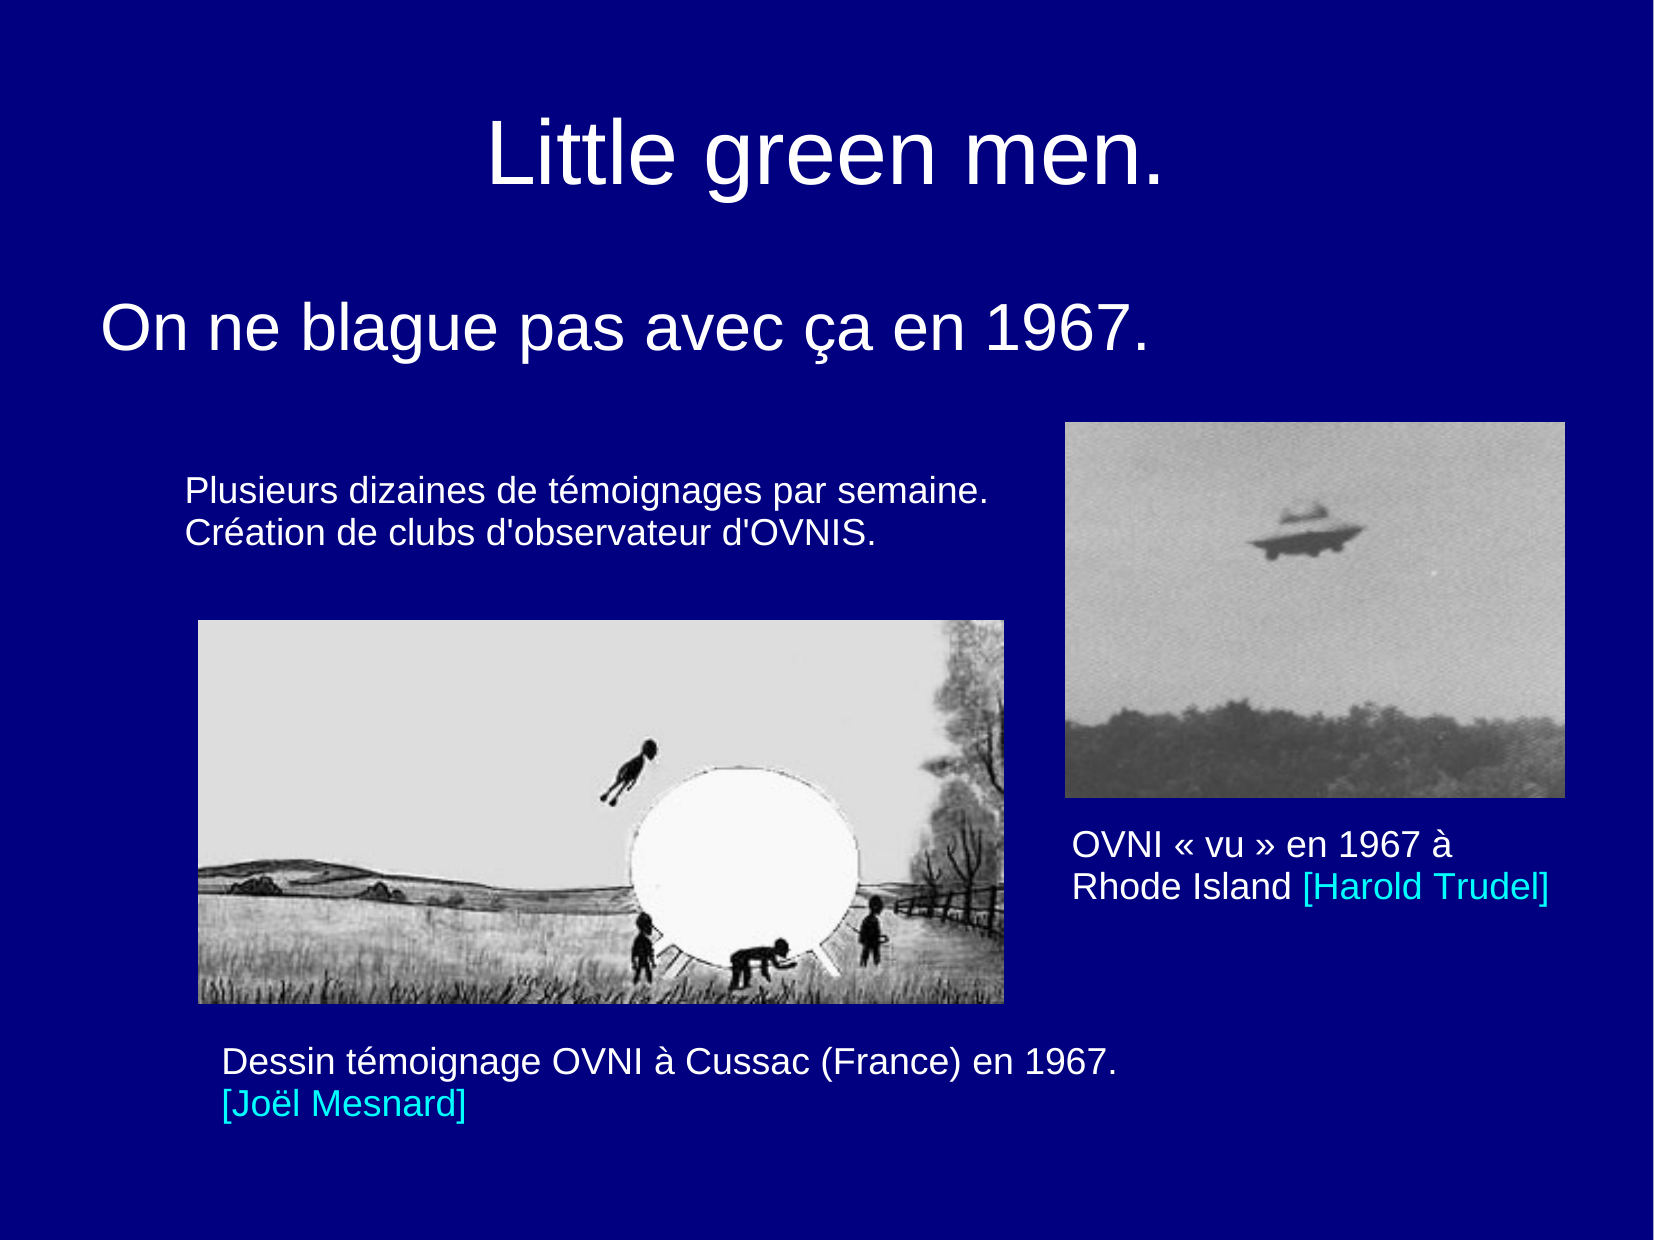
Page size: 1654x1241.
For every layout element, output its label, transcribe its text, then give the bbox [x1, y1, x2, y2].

text_box OVNI « vu » en 1967 à Rhode Island [Harold Trudel] [1056, 816, 1565, 916]
picture [198, 620, 1004, 1004]
list On ne blague pas avec ça en 1967. [82, 290, 1571, 1109]
picture [1065, 422, 1565, 798]
title Little green men. [82, 49, 1571, 257]
text_box Dessin témoignage OVNI à Cussac (France) en 1967. [Joël Mesnard] [206, 1033, 1134, 1133]
text_box Plusieurs dizaines de témoignages par semaine. Création de clubs d'observateur d'OVNIS. [169, 462, 1004, 562]
